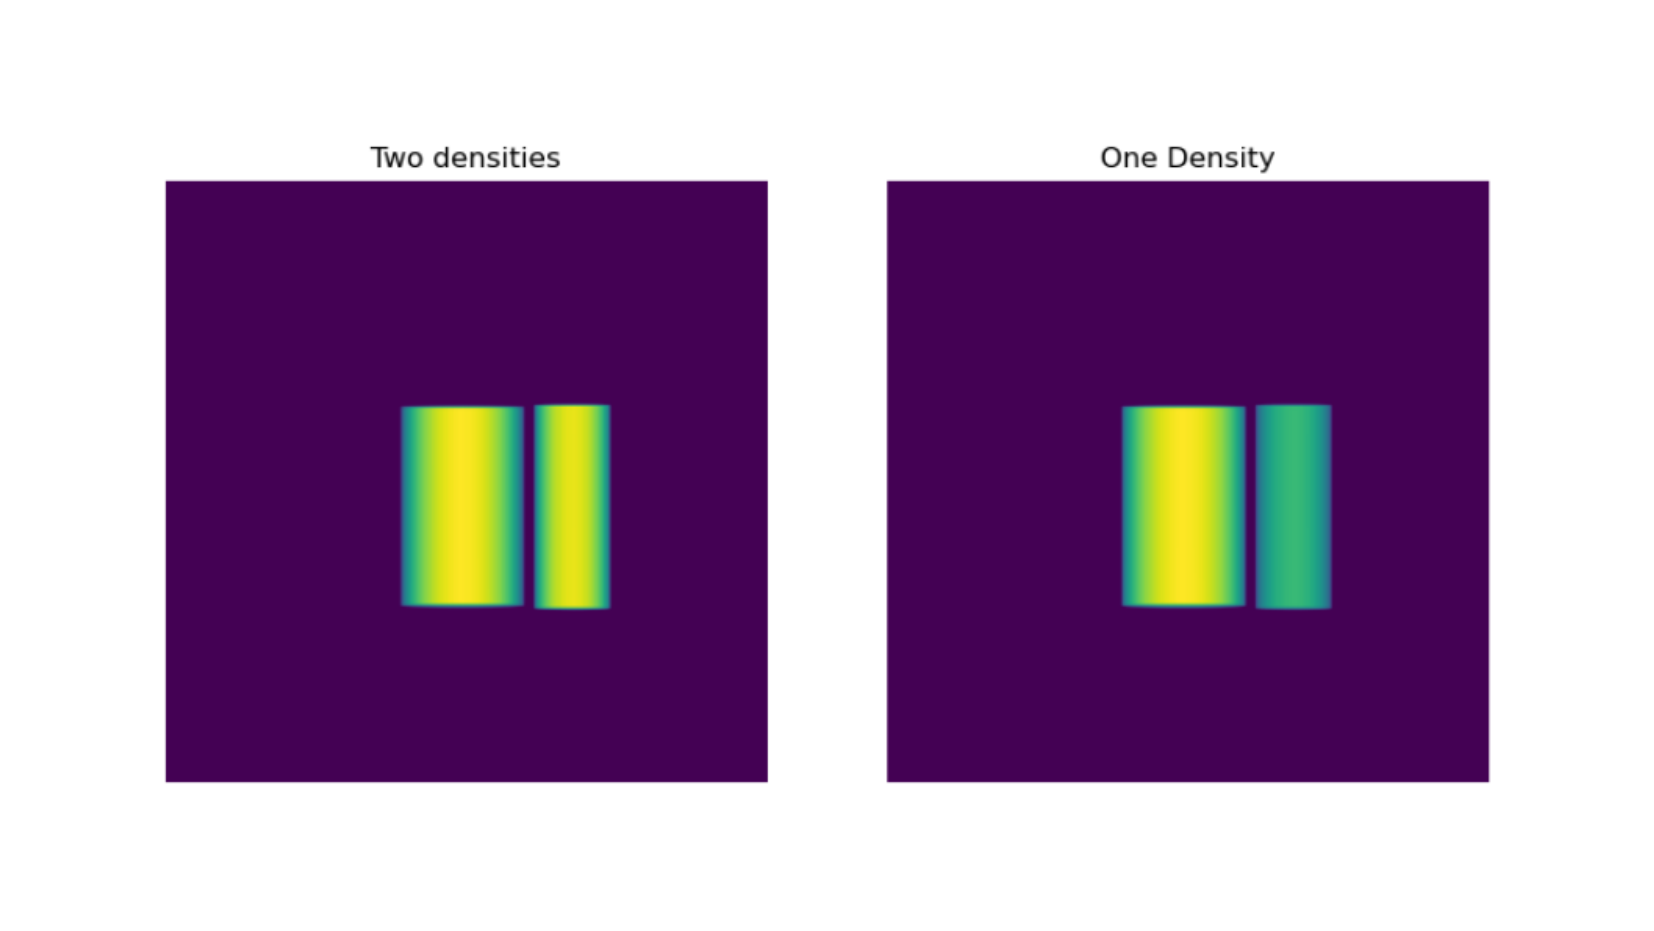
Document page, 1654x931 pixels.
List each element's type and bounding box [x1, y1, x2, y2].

picture [149, 130, 1503, 798]
